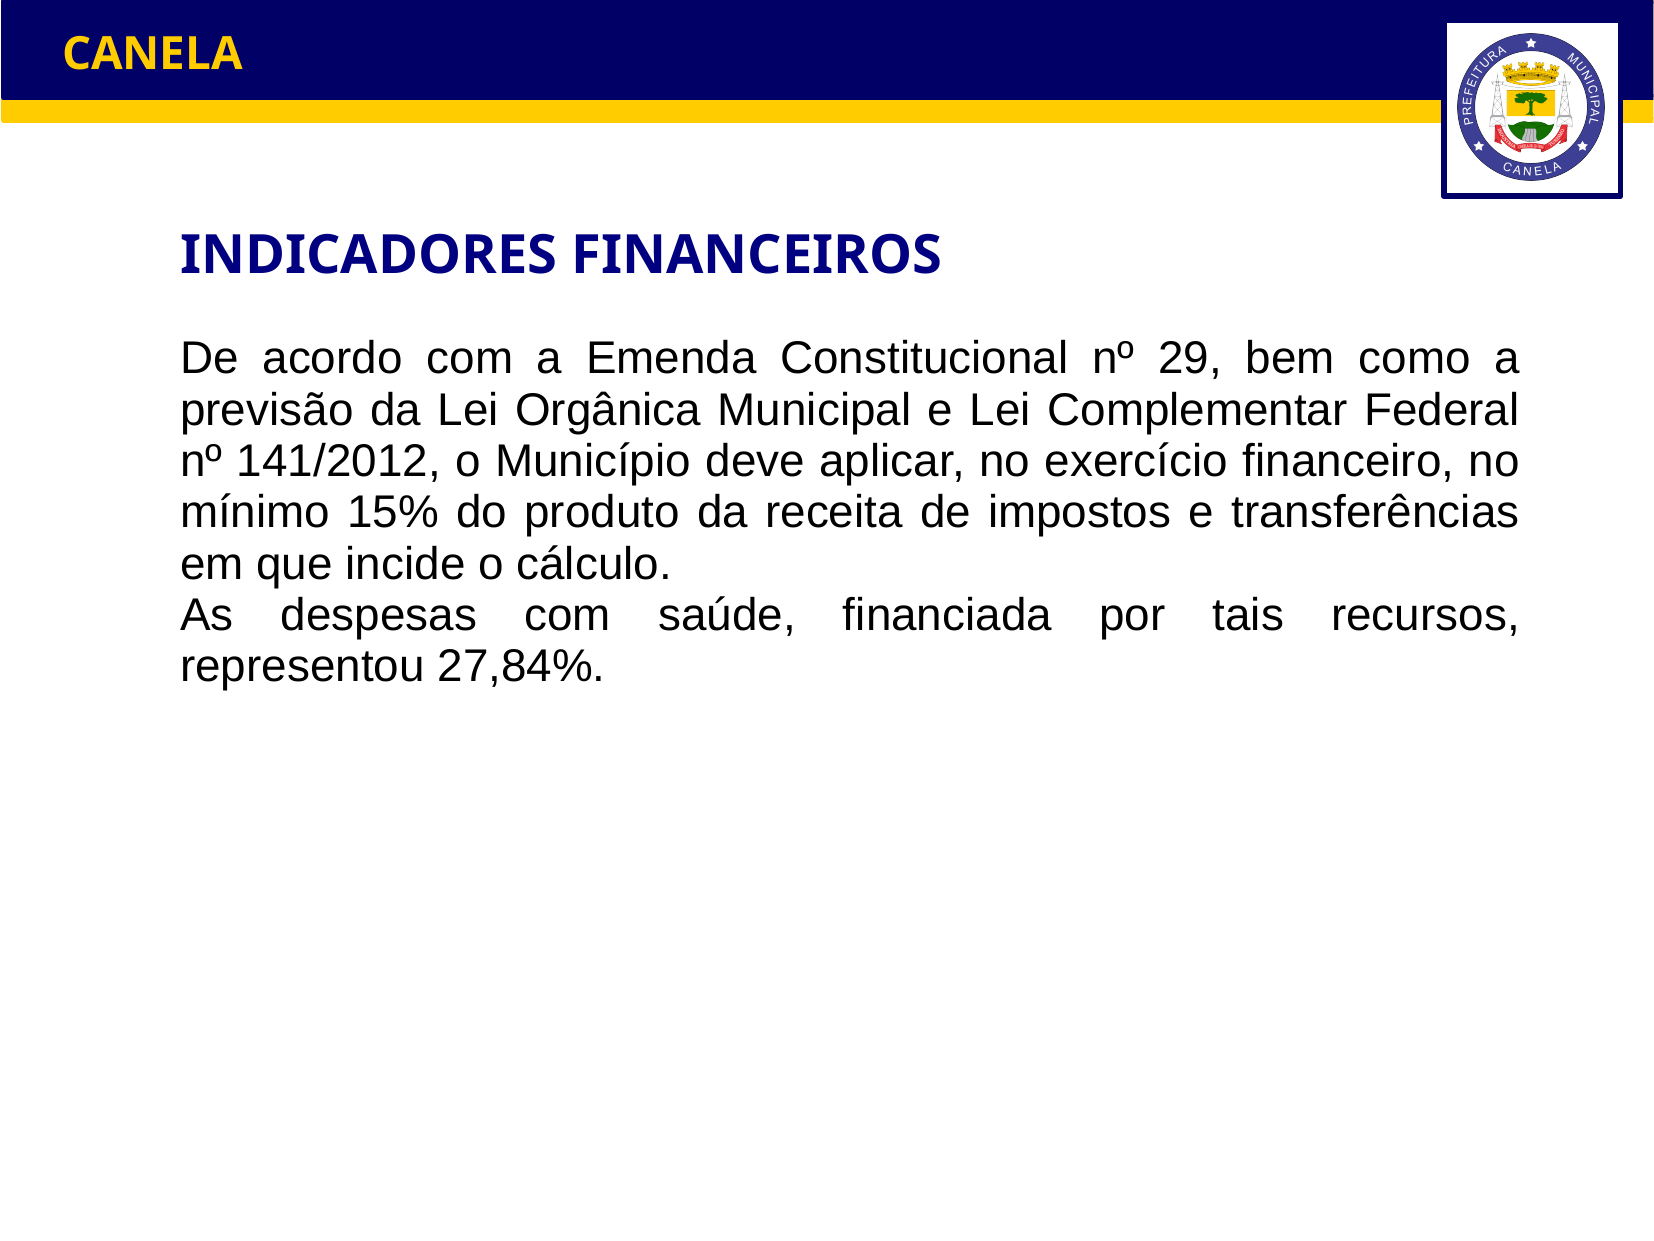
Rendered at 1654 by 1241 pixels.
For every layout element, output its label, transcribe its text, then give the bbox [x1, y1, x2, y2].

text_box CANELA [47, 13, 853, 93]
text_box [3, 0, 1654, 197]
text_box INDICADORES FINANCEIROS [165, 208, 1441, 325]
text_box De acordo com a Emenda Constitucional nº 29, bem como a previsão da Lei Orgânica Municipal e Lei Complementar Federal nº 141/2012, o Município deve aplicar, no exercício financeiro, no mínimo 15% do produto da receita de impostos e transferências em que incide o cálculo. As despesas com saúde, financiada por tais recursos, representou 27,84%. [165, 325, 1536, 699]
picture [1457, 33, 1605, 181]
